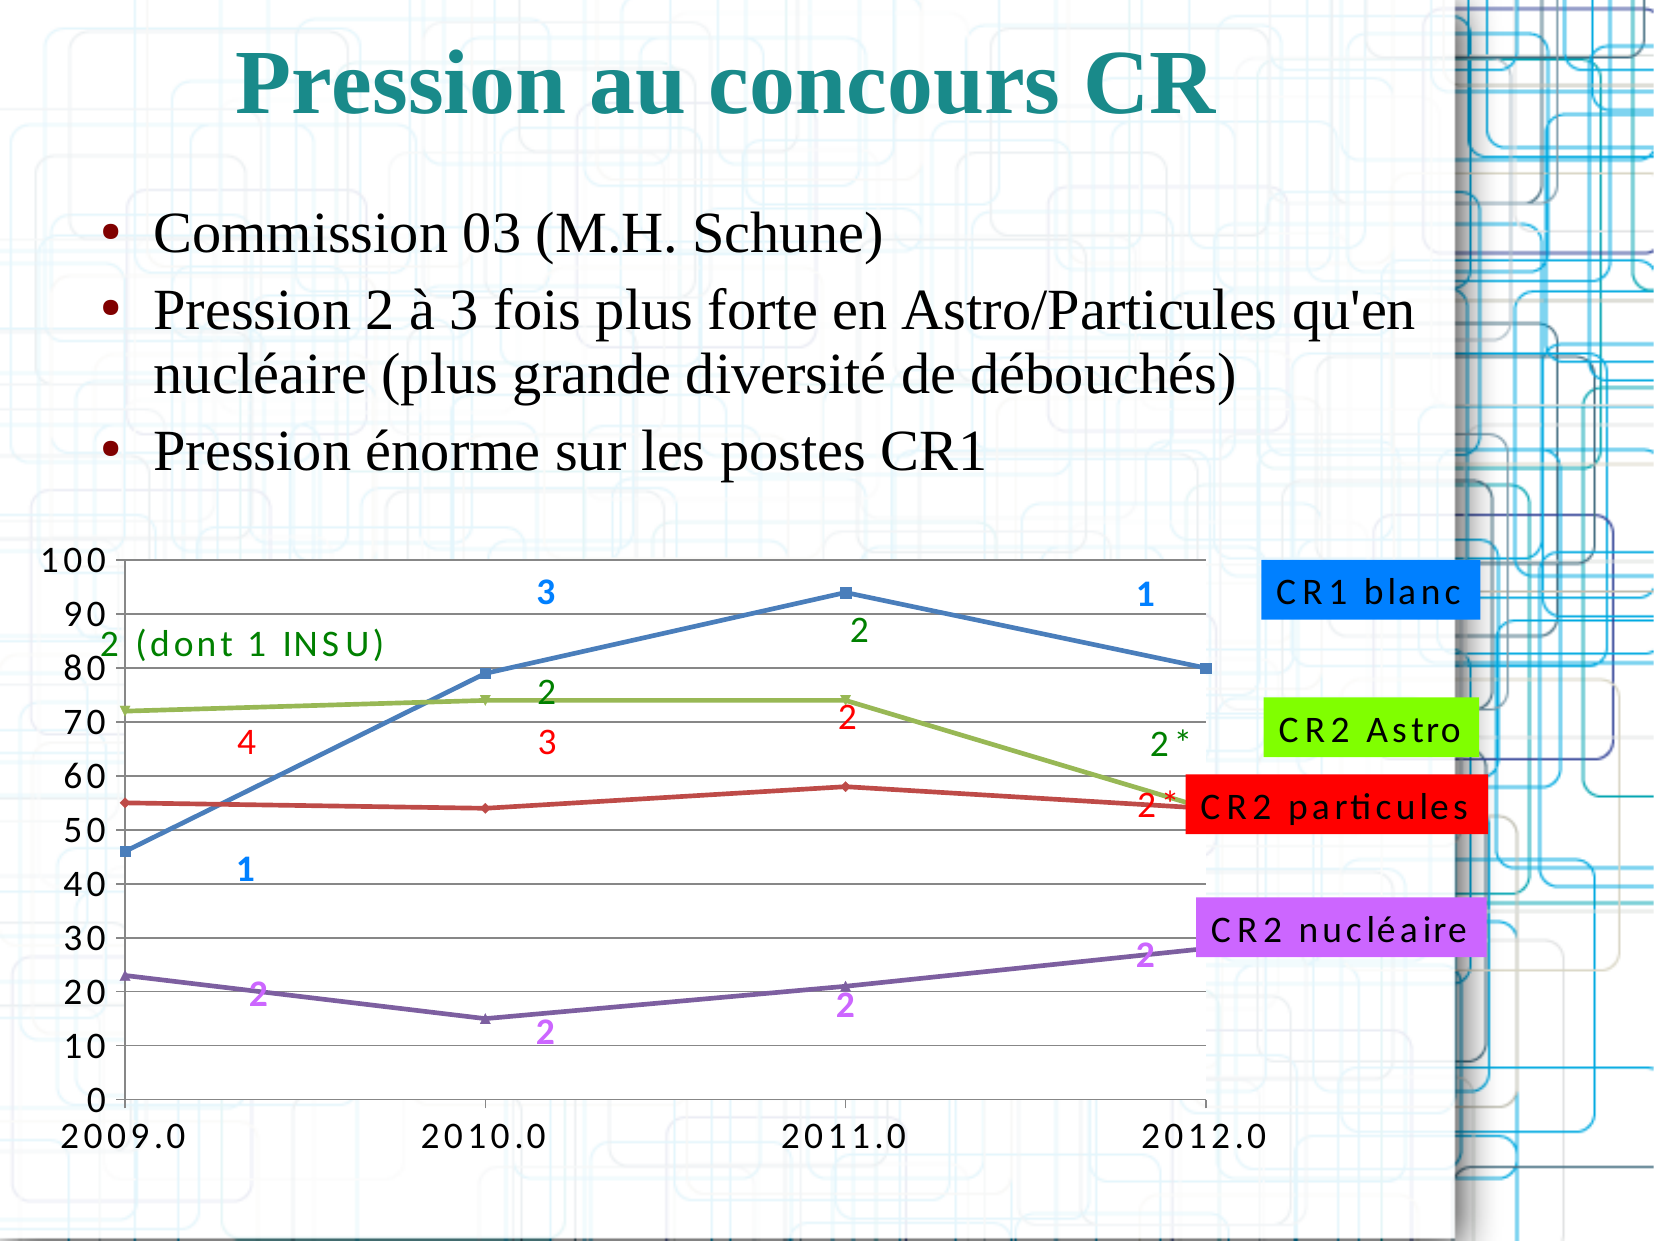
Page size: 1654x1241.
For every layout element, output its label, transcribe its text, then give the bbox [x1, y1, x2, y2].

list Commission 03 (M.H. Schune) Pression 2 à 3 fois plus forte en Astro/Particules qu'en nucléaire (plus grande diversité de débouchés) Pression énorme sur les postes CR1 [82, 200, 1418, 472]
title Pression au concours CR [0, 29, 1453, 136]
picture [0, 0, 1654, 1241]
